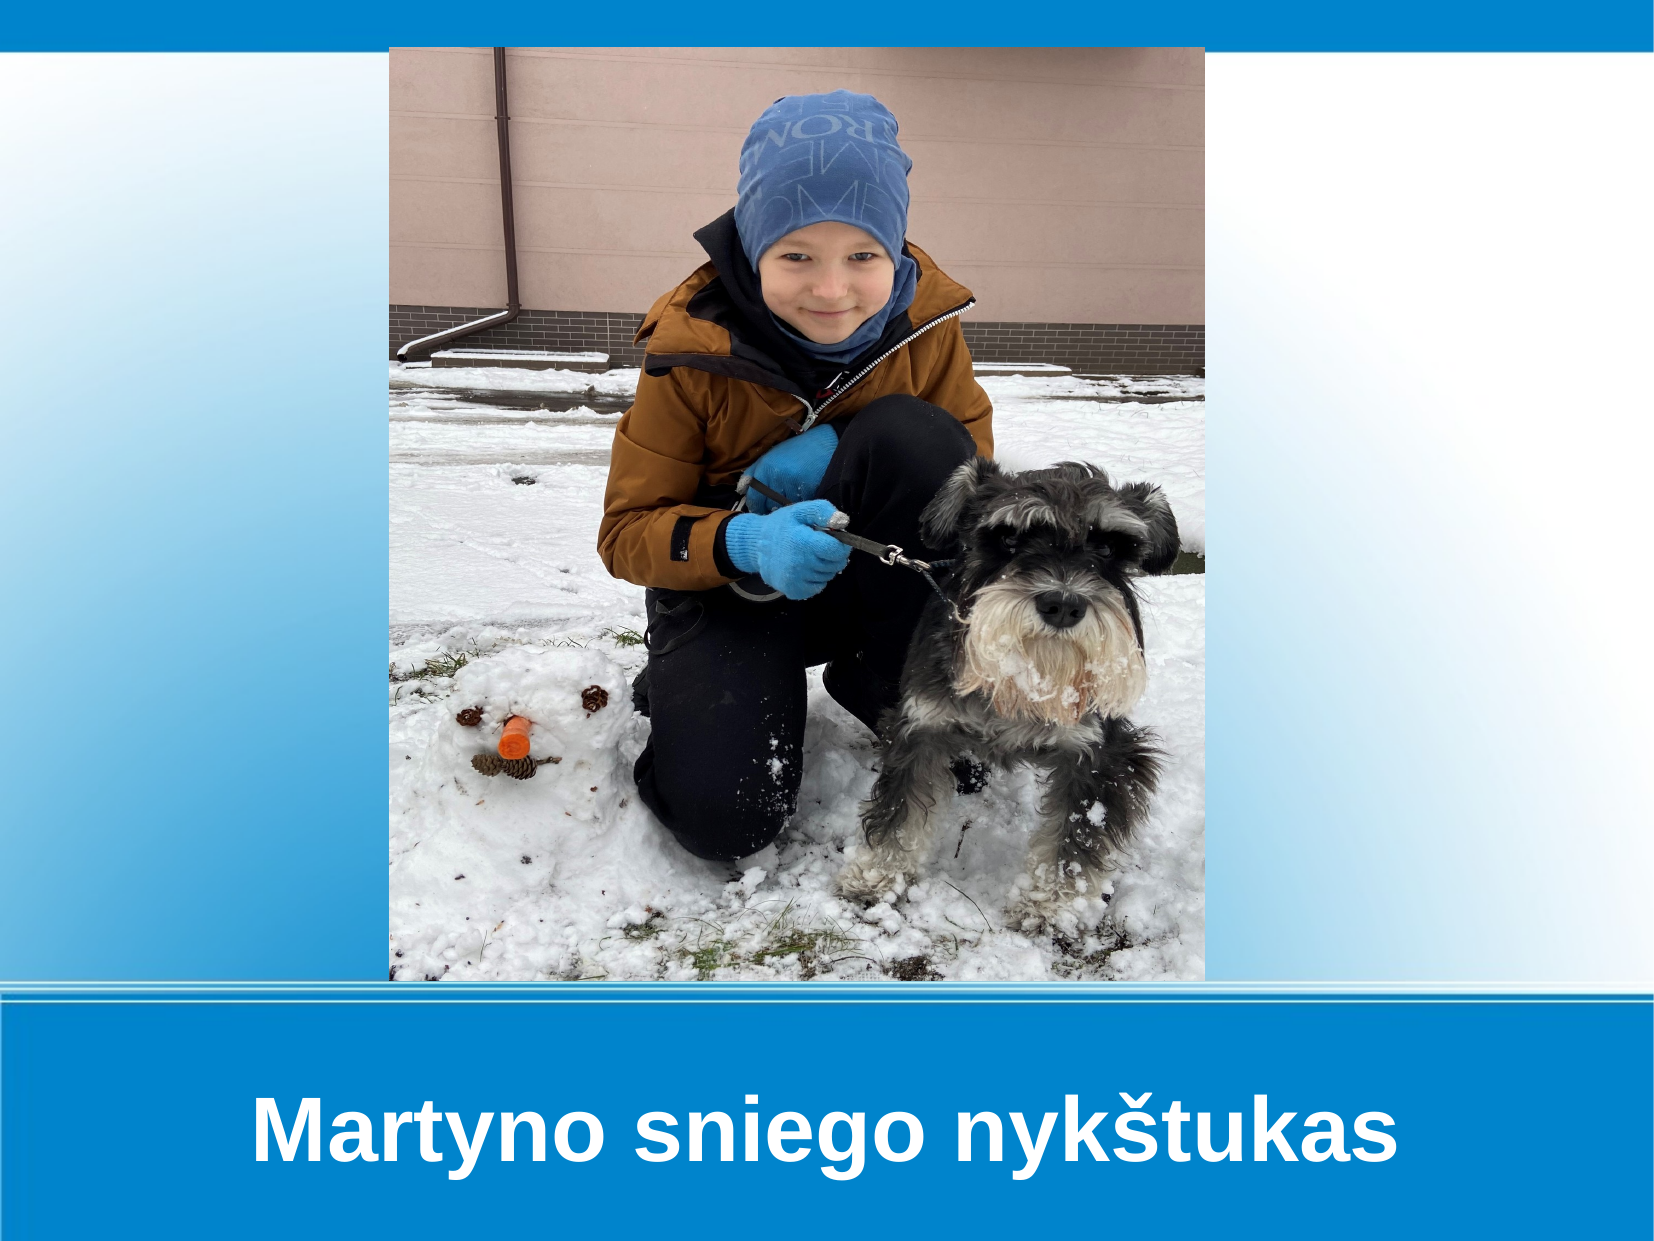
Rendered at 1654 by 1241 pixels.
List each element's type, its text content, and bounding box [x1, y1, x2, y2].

title Martyno sniego nykštukas [82, 1021, 1571, 1229]
picture [389, 47, 1205, 981]
